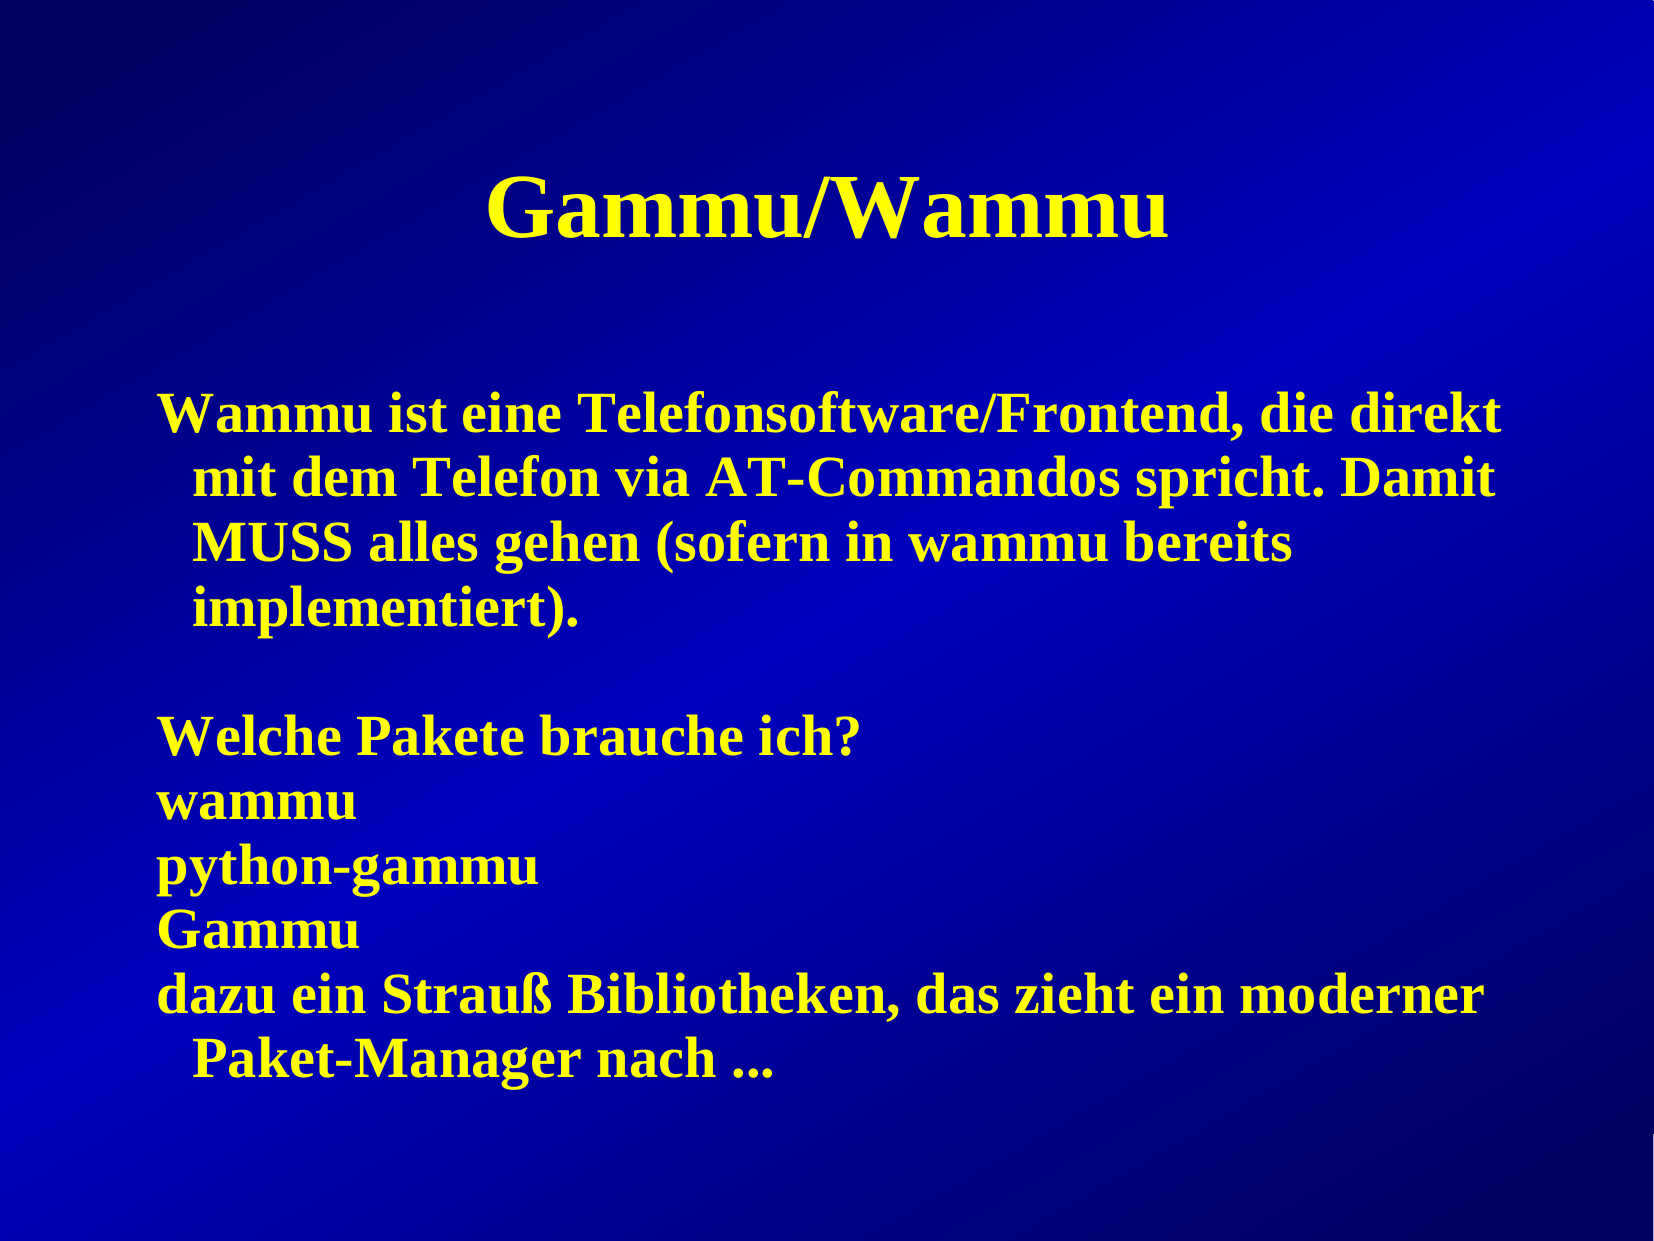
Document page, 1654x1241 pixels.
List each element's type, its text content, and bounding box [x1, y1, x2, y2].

subtitle Wammu ist eine Telefonsoftware/Frontend, die direkt mit dem Telefon via AT-Commandos spricht. Damit MUSS alles gehen (sofern in wammu bereits implementiert). Welche Pakete brauche ich? wammu python-gammu Gammu dazu ein Strauß Bibliotheken, das zieht ein moderner Paket-Manager nach ... [121, 344, 1534, 1127]
title Gammu/Wammu [121, 102, 1534, 311]
